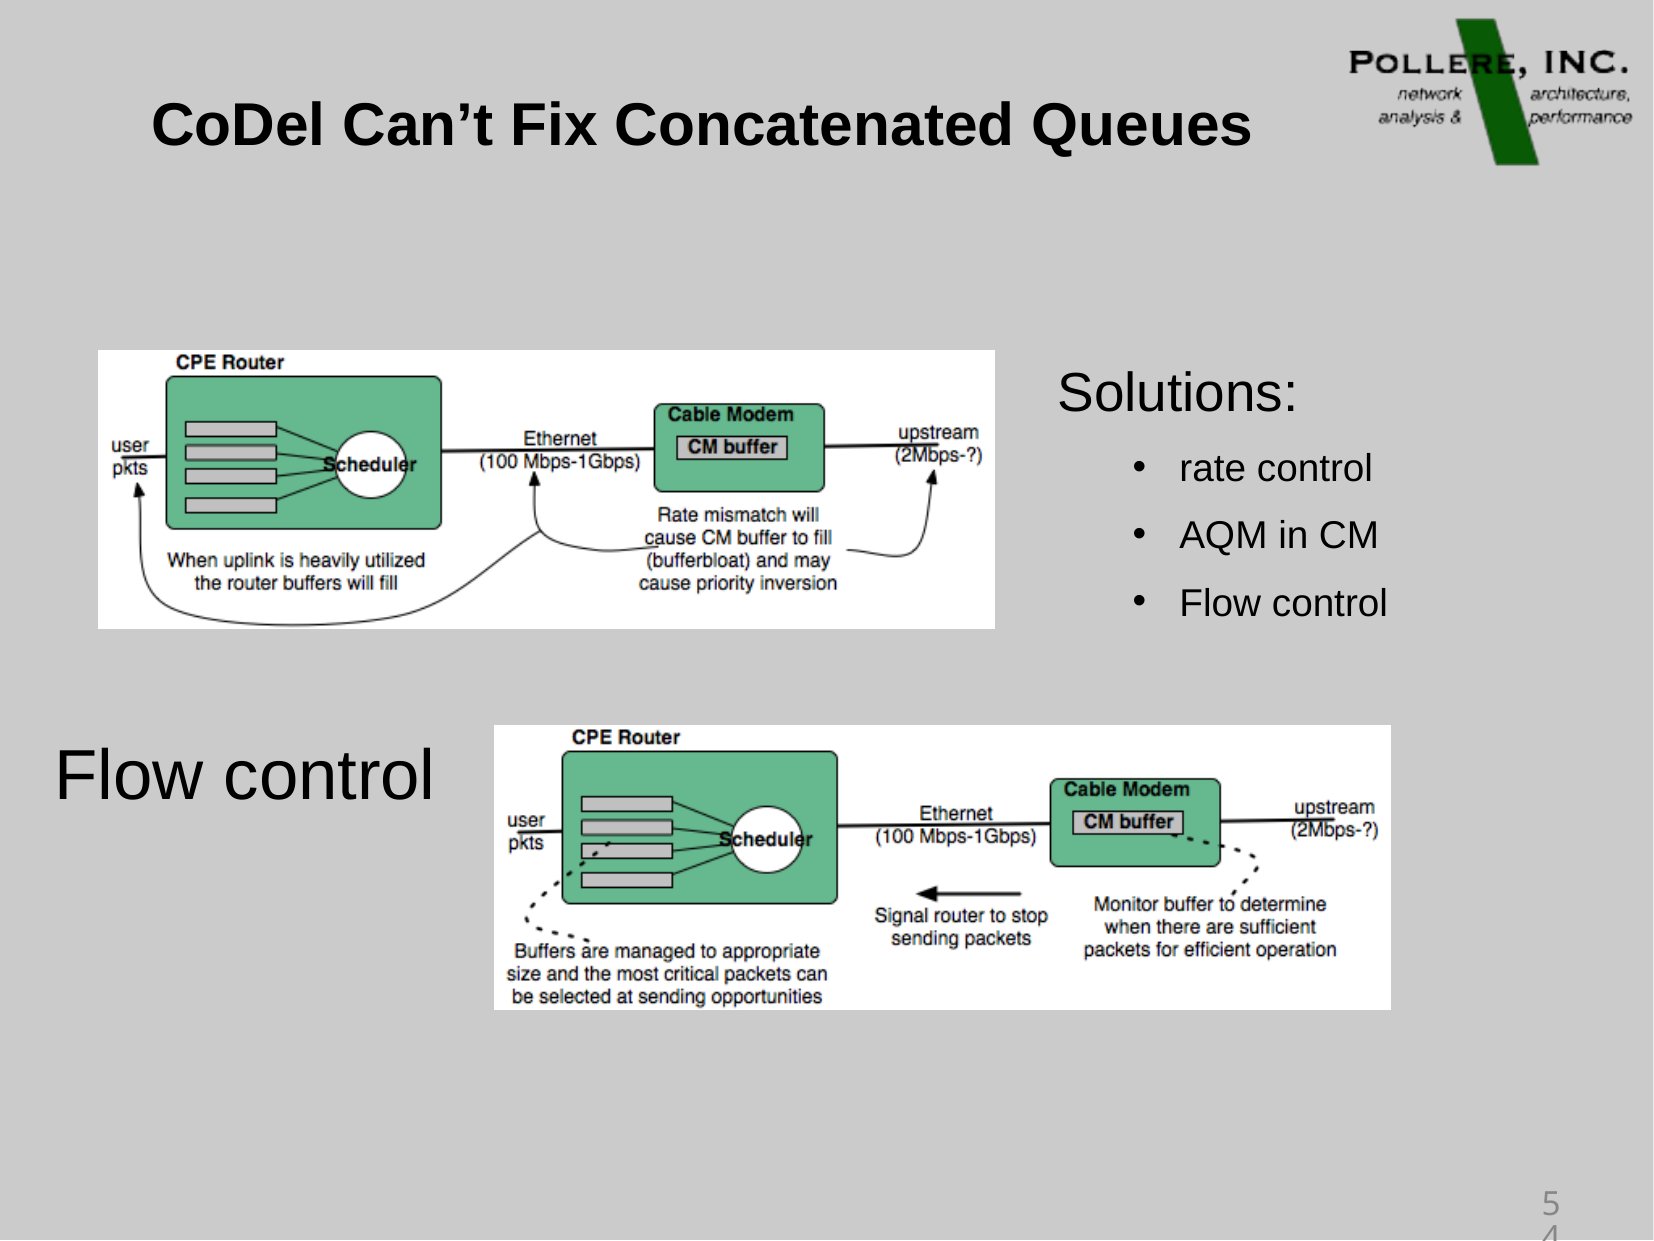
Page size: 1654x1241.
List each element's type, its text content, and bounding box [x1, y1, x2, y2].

picture [1329, 14, 1651, 169]
text_box Flow control [54, 728, 441, 1007]
list Solutions: rate control AQM in CM Flow control [1051, 349, 1438, 631]
picture [98, 350, 995, 629]
title CoDel Can’t Fix Concatenated Queues [72, 68, 1334, 174]
picture [494, 725, 1391, 1010]
